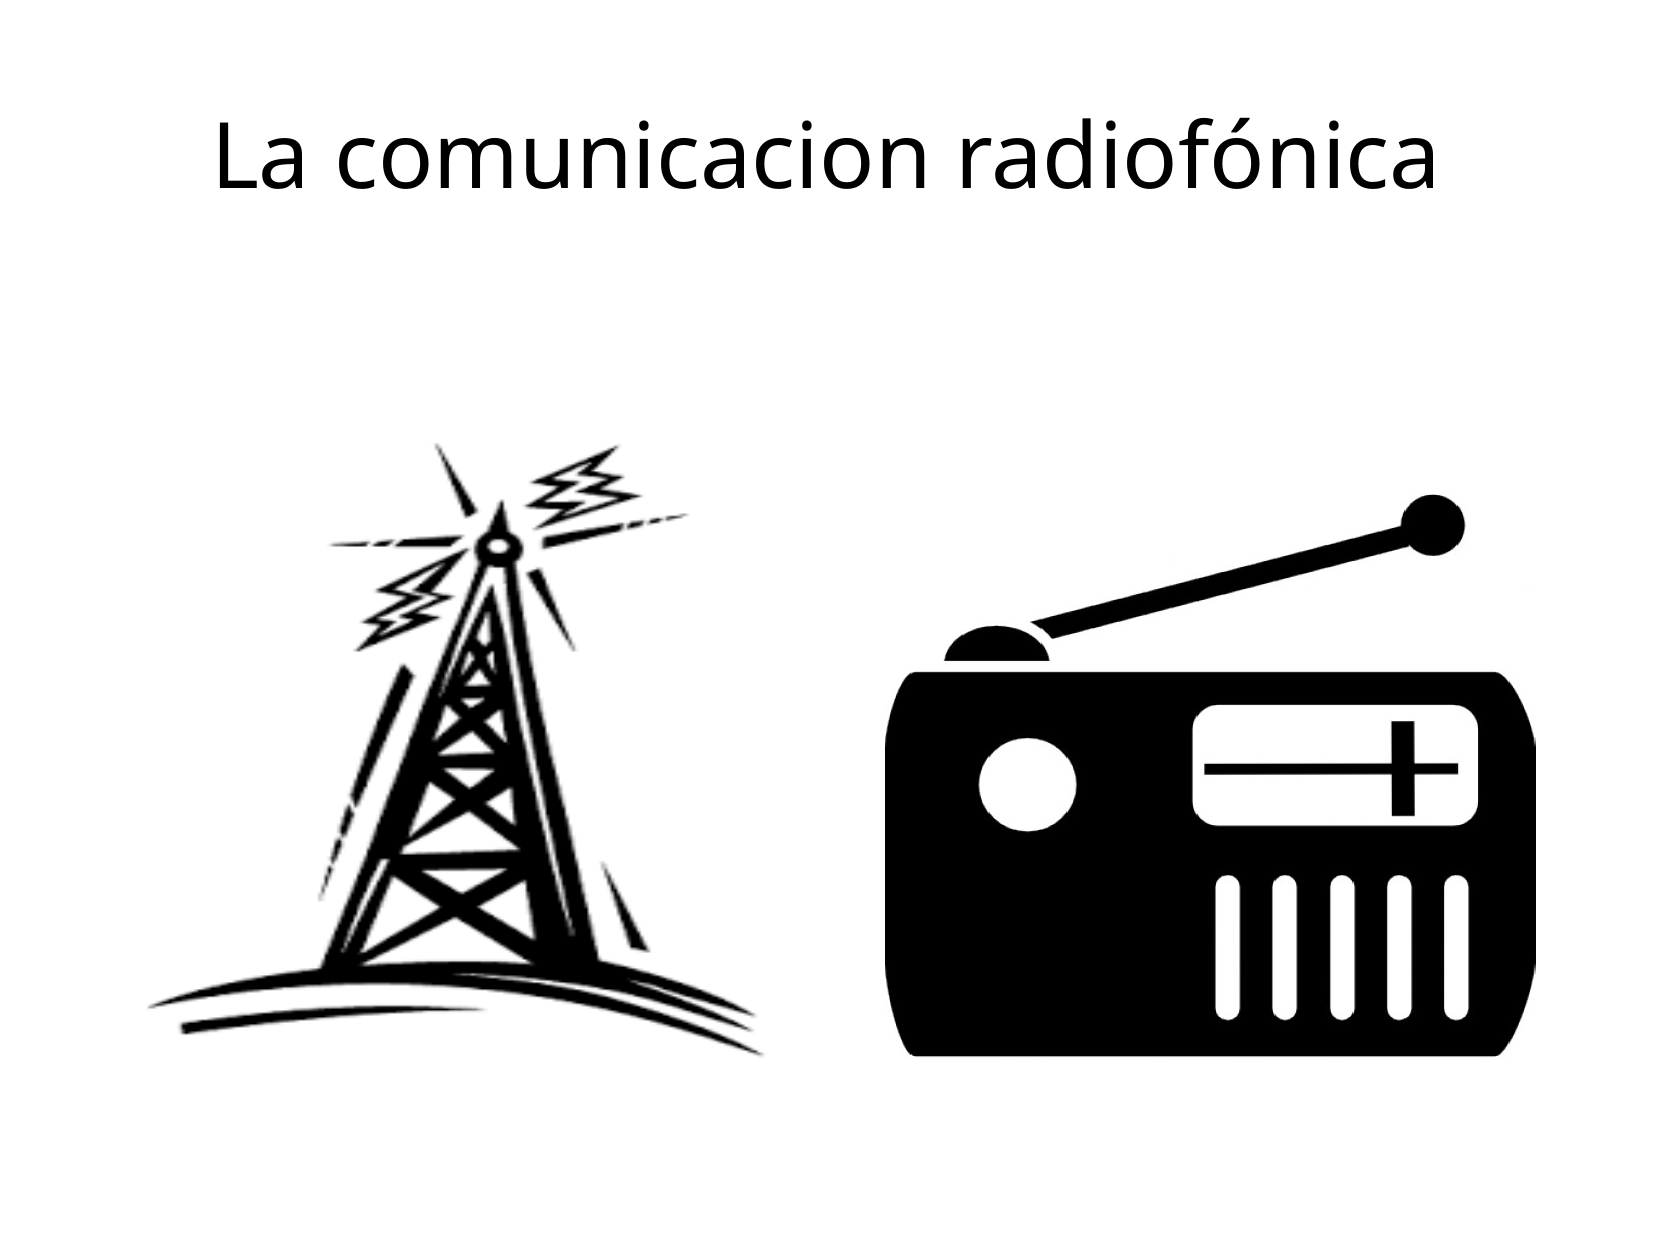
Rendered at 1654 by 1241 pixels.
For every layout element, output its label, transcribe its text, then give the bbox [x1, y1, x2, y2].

title La comunicacion radiofónica [82, 49, 1571, 257]
picture [885, 468, 1536, 1093]
picture [147, 442, 768, 1058]
